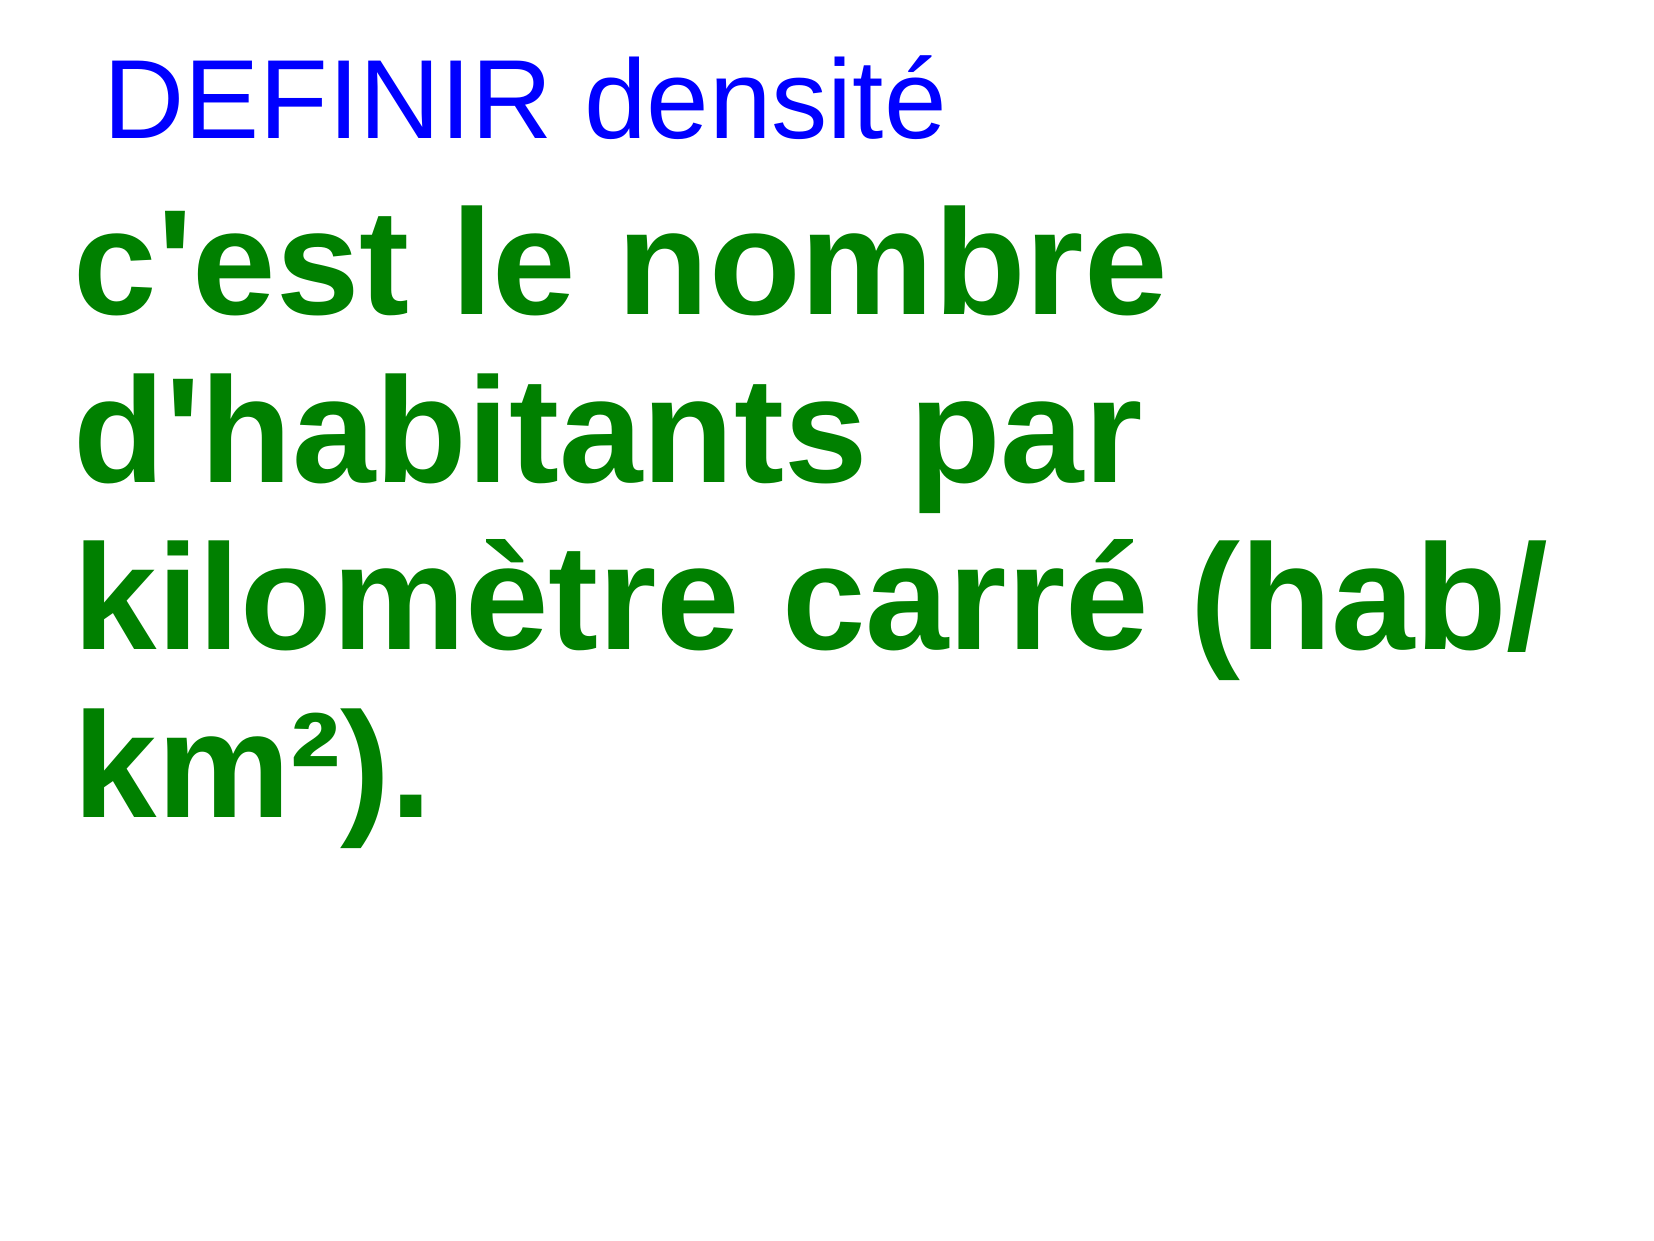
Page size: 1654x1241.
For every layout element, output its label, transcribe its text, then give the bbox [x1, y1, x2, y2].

text_box c'est le nombre d'habitants par kilomètre carré (hab/ km²). [59, 171, 1595, 857]
text_box DEFINIR densité [88, 29, 1182, 170]
